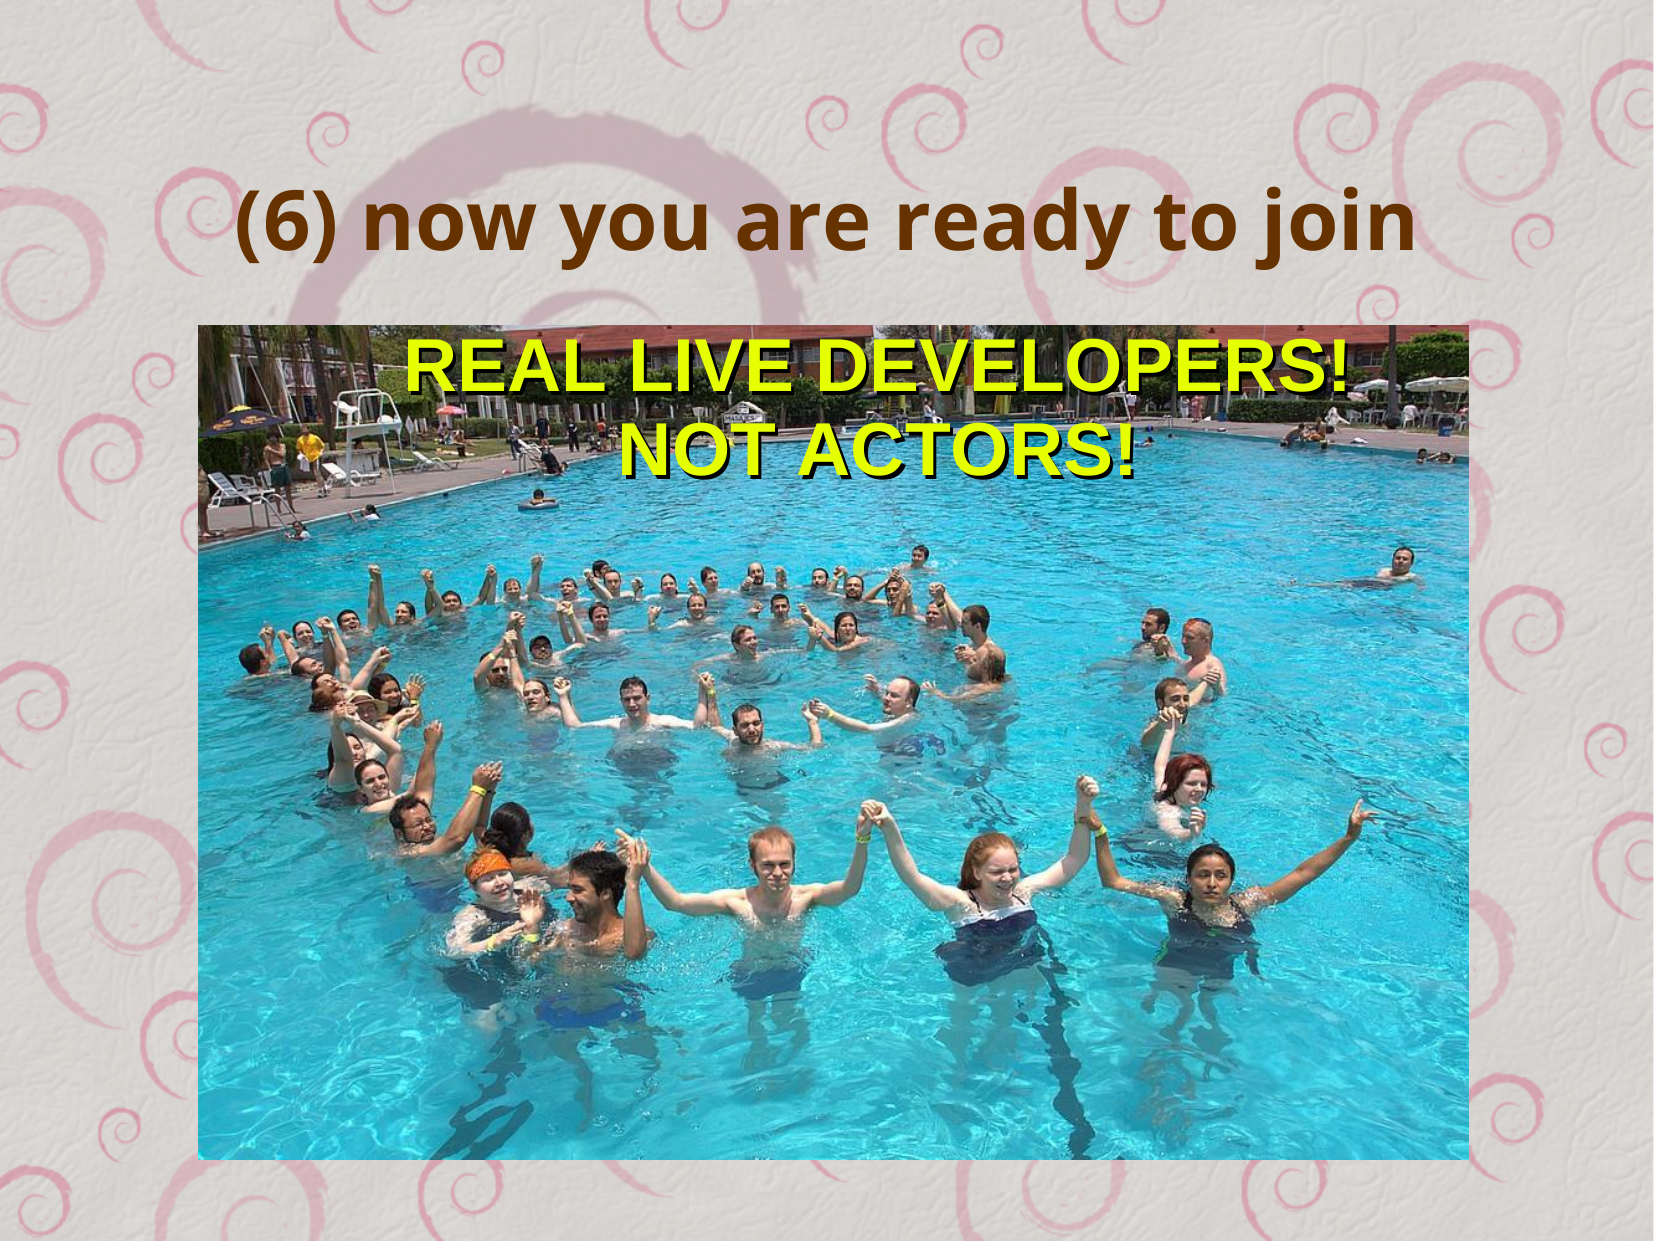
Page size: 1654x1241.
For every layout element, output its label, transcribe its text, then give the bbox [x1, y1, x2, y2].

title (6) now you are ready to join [121, 114, 1534, 322]
picture [0, 0, 1654, 1241]
text_box REAL LIVE DEVELOPERS! NOT ACTORS! [403, 323, 1467, 551]
